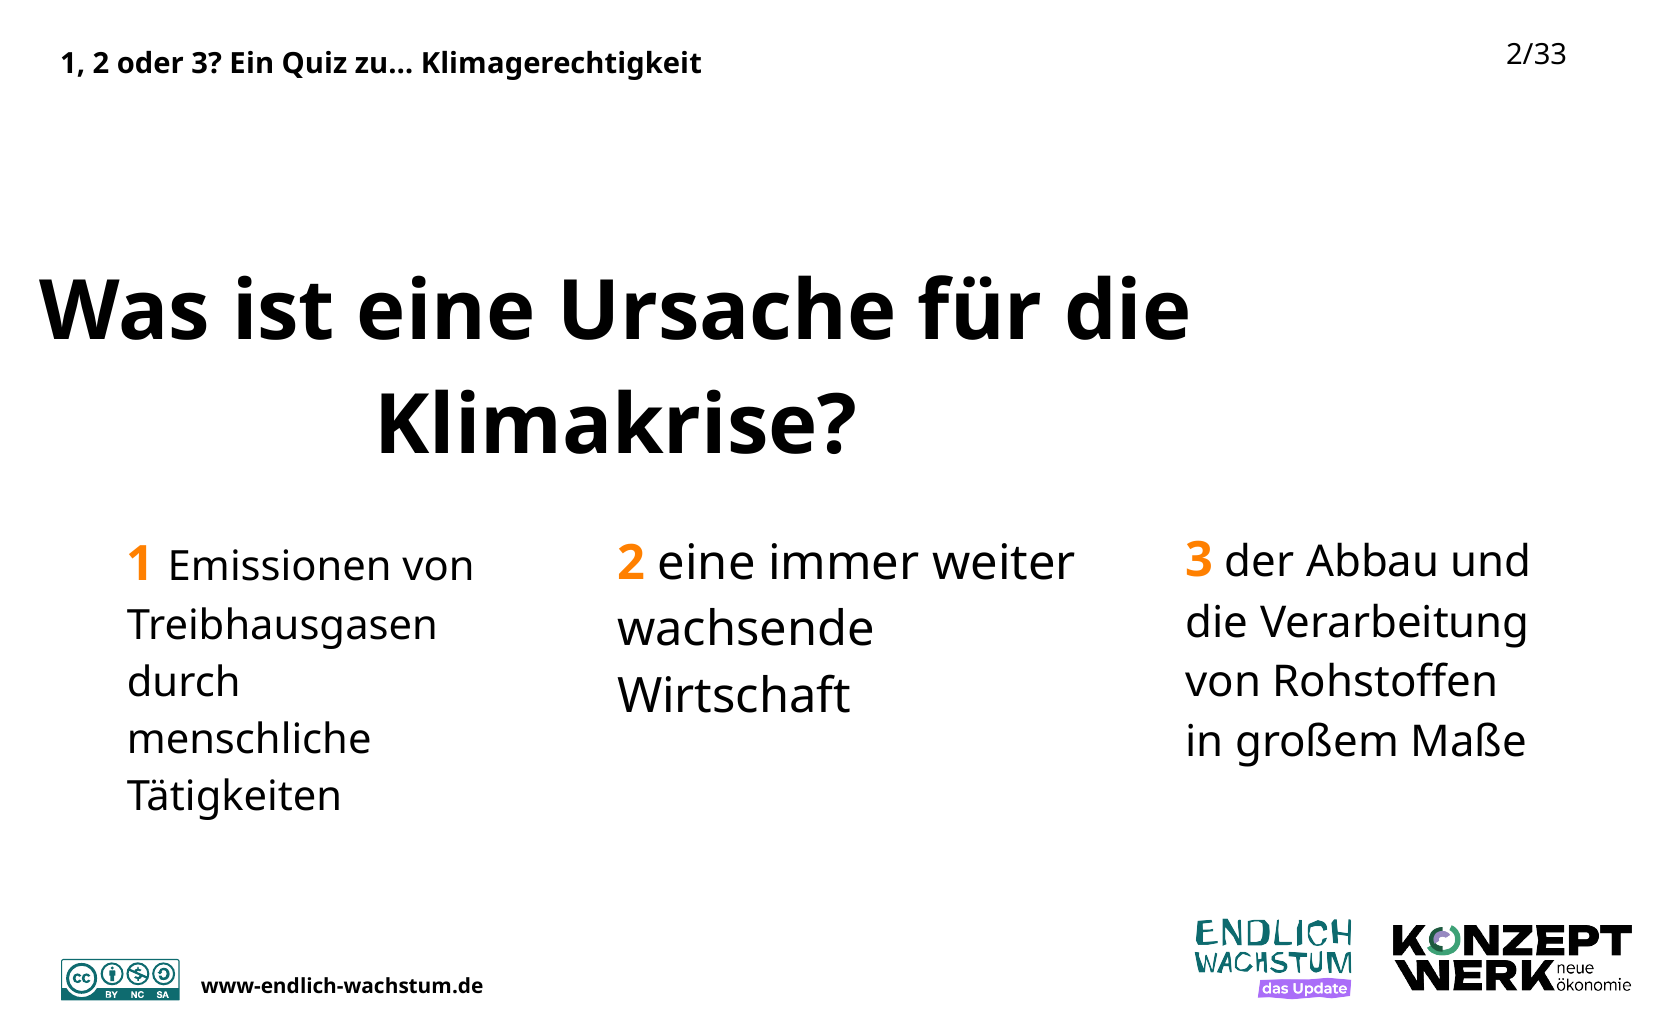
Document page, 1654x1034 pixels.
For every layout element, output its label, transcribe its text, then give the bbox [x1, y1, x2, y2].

text_box 1 Emissionen von Treibhausgasen durch menschliche Tätigkeiten [41, 521, 502, 833]
text_box 3 der Abbau und die Verarbeitung von Rohstoffen in großem Maße [1099, 516, 1561, 790]
title Was ist eine Ursache für die Klimakrise? [39, 250, 1654, 486]
picture [1176, 900, 1374, 1011]
text_box 2 eine immer weiter wachsende Wirtschaft [531, 520, 1093, 837]
picture [1387, 917, 1636, 997]
